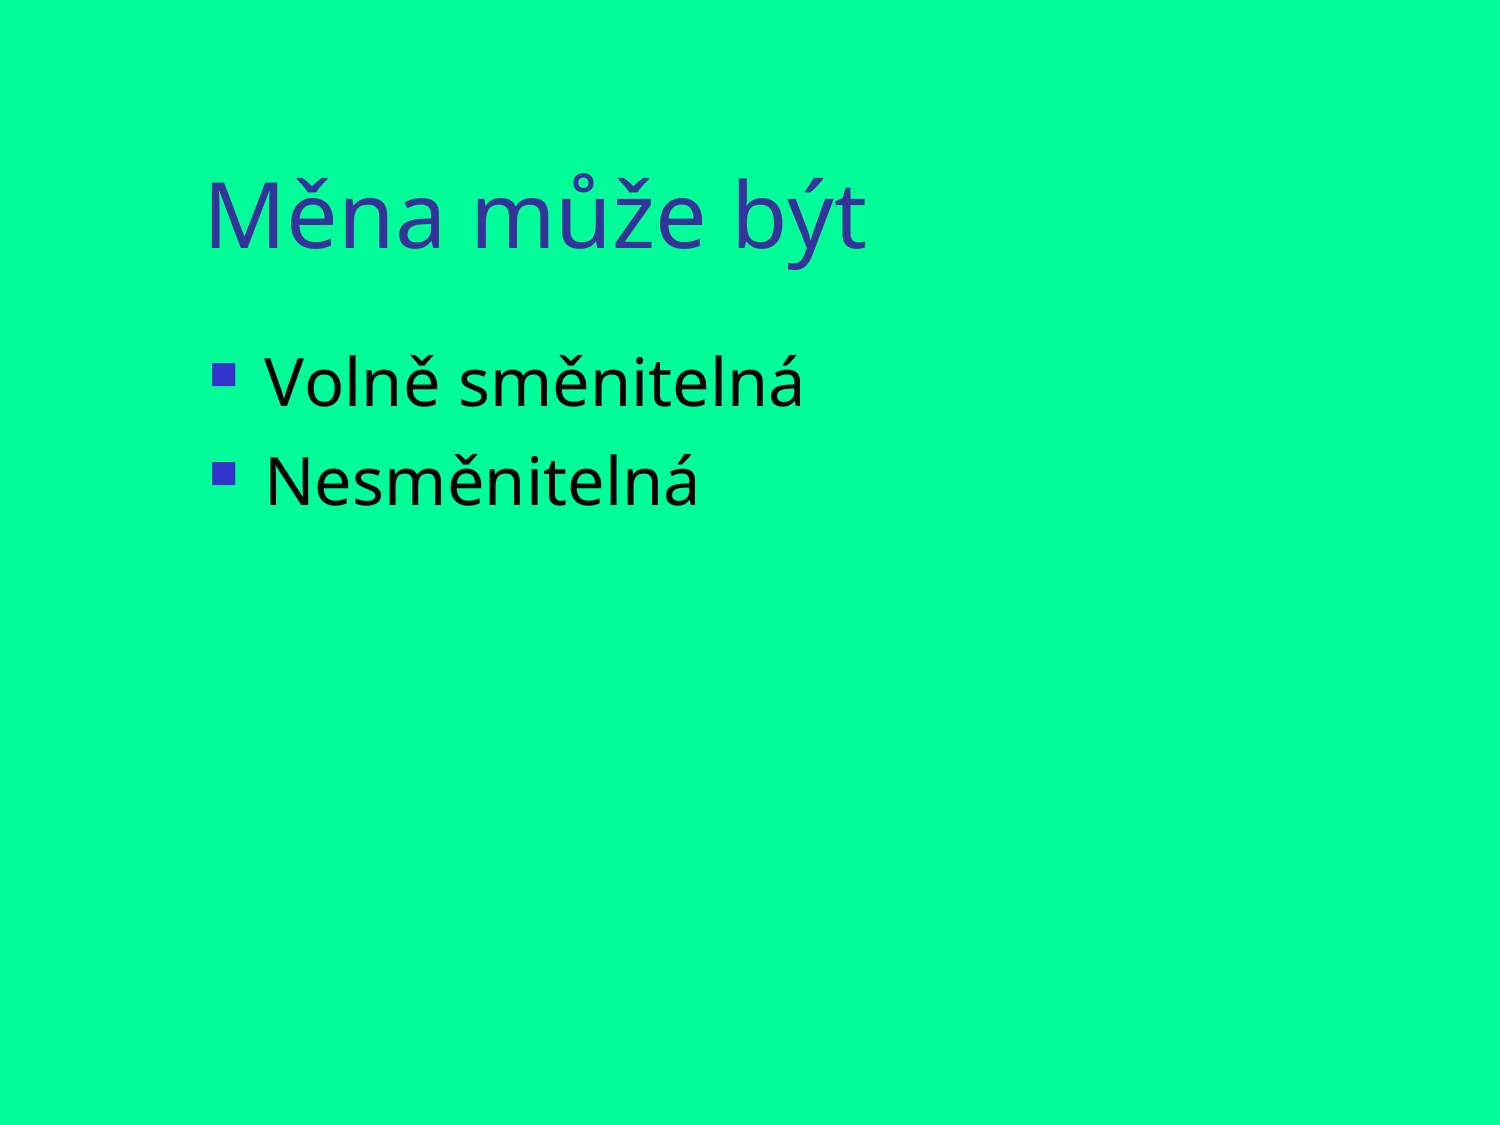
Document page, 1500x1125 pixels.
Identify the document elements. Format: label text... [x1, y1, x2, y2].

title Měna může být [188, 35, 1467, 276]
list Volně směnitelná Nesměnitelná [193, 331, 1469, 1032]
